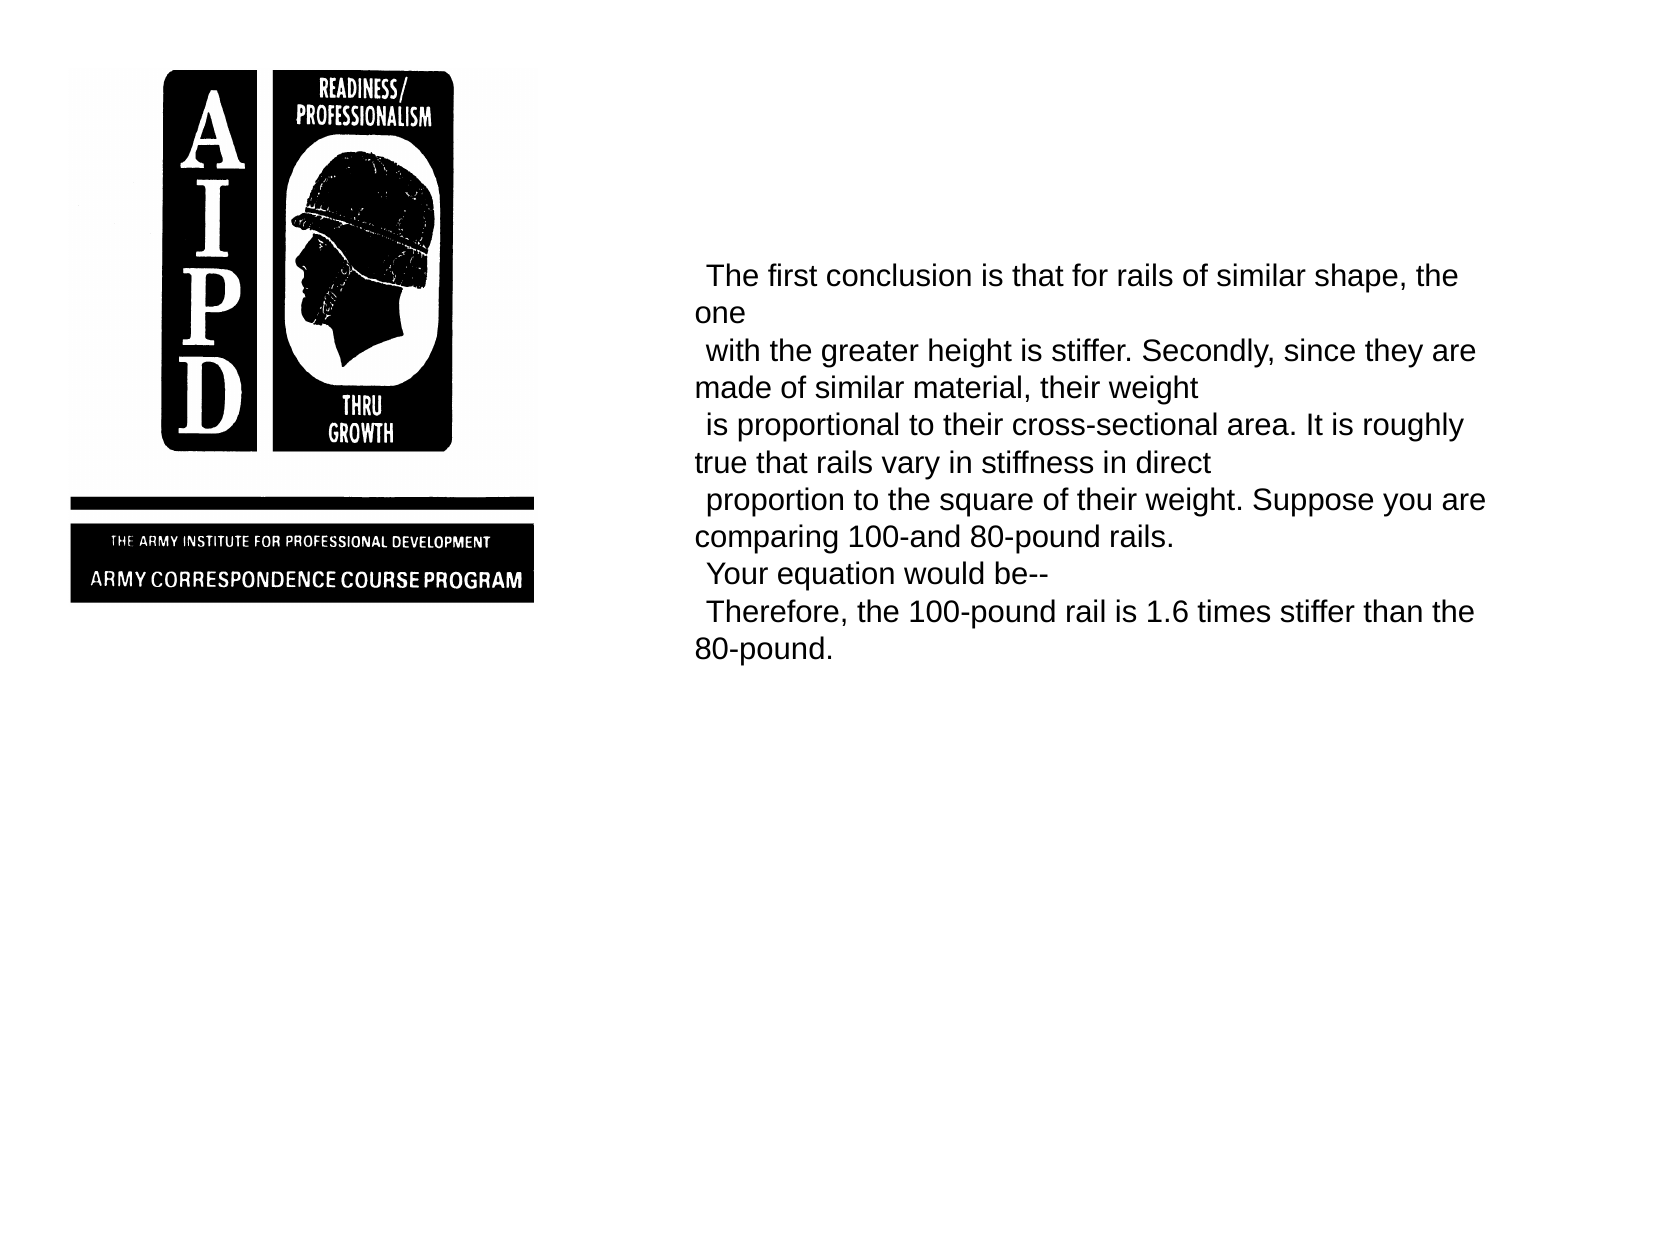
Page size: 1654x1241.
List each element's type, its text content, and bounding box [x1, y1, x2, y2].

picture [68, 68, 538, 607]
text_box The first conclusion is that for rails of similar shape, the one with the greater height is stiffer. Secondly, since they are made of similar material, their weight is proportional to their cross-sectional area. It is roughly true that rails vary in stiffness in direct proportion to the square of their weight. Suppose you are comparing 100-and 80-pound rails. Your equation would be-- Therefore, the 100-pound rail is 1.6 times stiffer than the 80-pound. [679, 248, 1507, 674]
